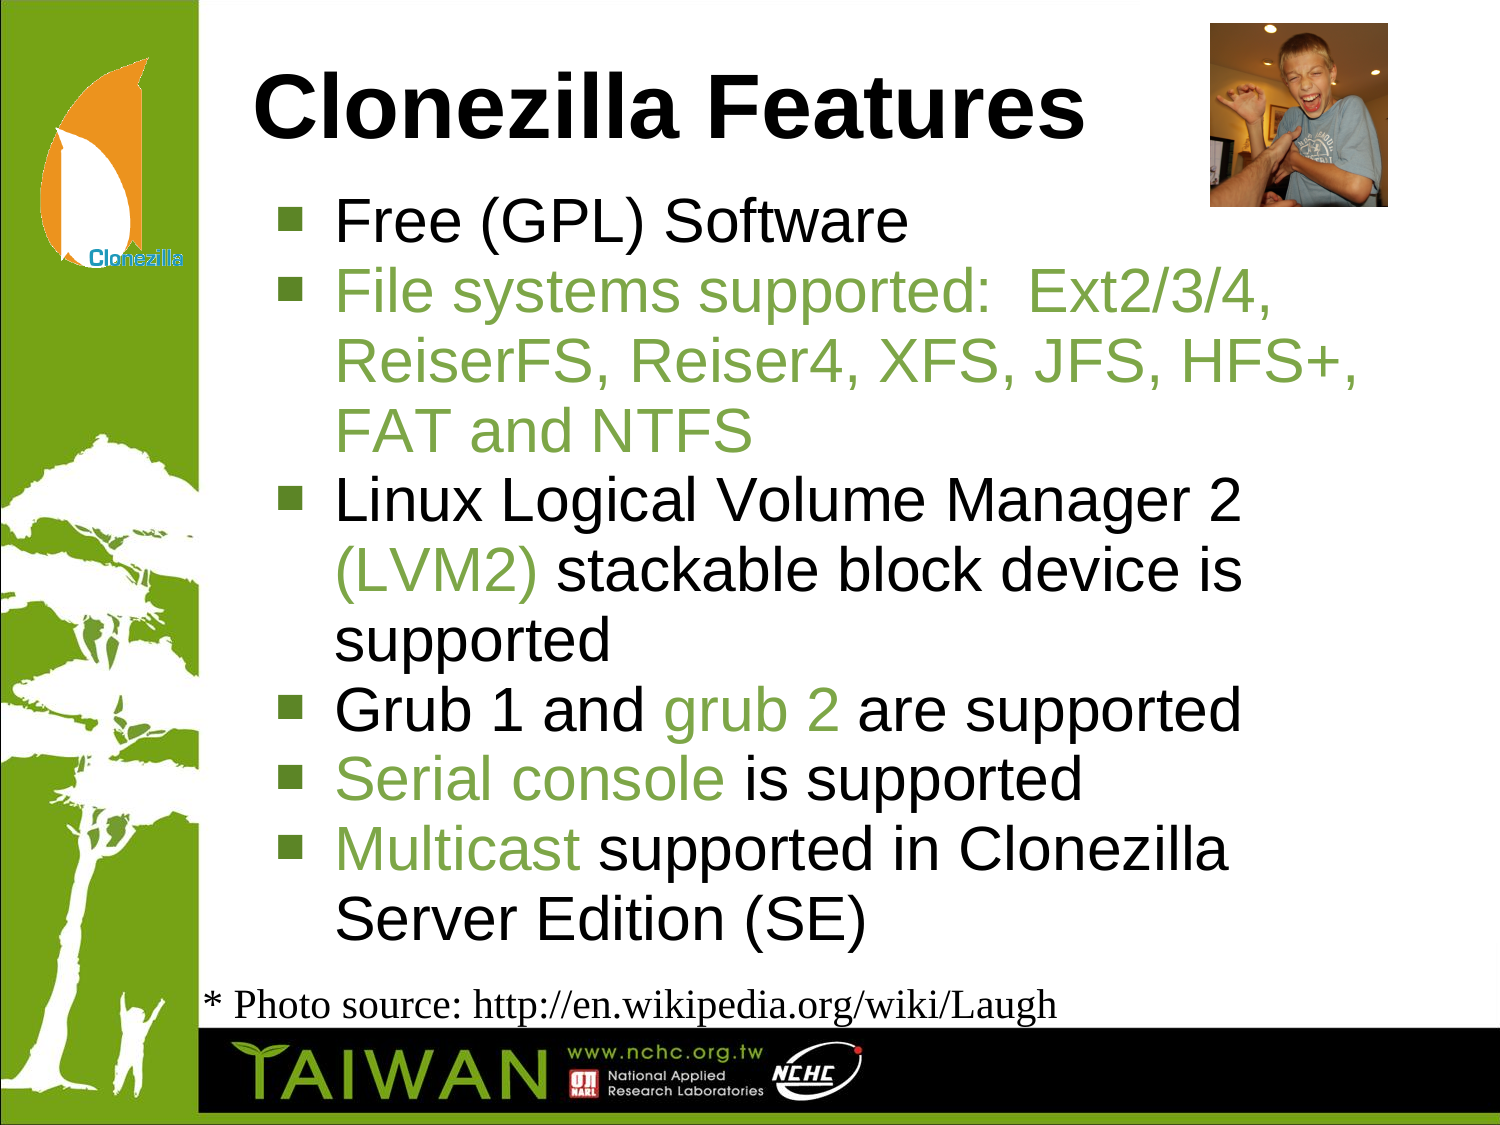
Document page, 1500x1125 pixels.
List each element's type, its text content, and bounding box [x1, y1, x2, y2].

text_box Free (GPL) Software File systems supported: Ext2/3/4, ReiserFS, Reiser4, XFS, JFS, HFS+, FAT and NTFS Linux Logical Volume Manager 2 (LVM2) stackable block device is supported Grub 1 and grub 2 are supported Serial console is supported Multicast supported in Clonezilla Server Edition (SE) [263, 178, 1418, 974]
picture [0, 0, 1500, 1125]
chart [17, 49, 195, 278]
text_box Free (GPL) Software File systems supported: Ext2/3/4, ReiserFS, Reiser4, XFS, JFS, HFS+, FAT and NTFS Linux Logical Volume Manager 2 (LVM2) stackable block device is supported Grub 1 and grub 2 are supported Serial console is supported Multicast supported in Clonezilla Server Edition (SE) [263, 1082, 1418, 1095]
text_box * Photo source: http://en.wikipedia.org/wiki/Laugh [187, 974, 1500, 1082]
title Clonezilla Features [212, 55, 1128, 159]
